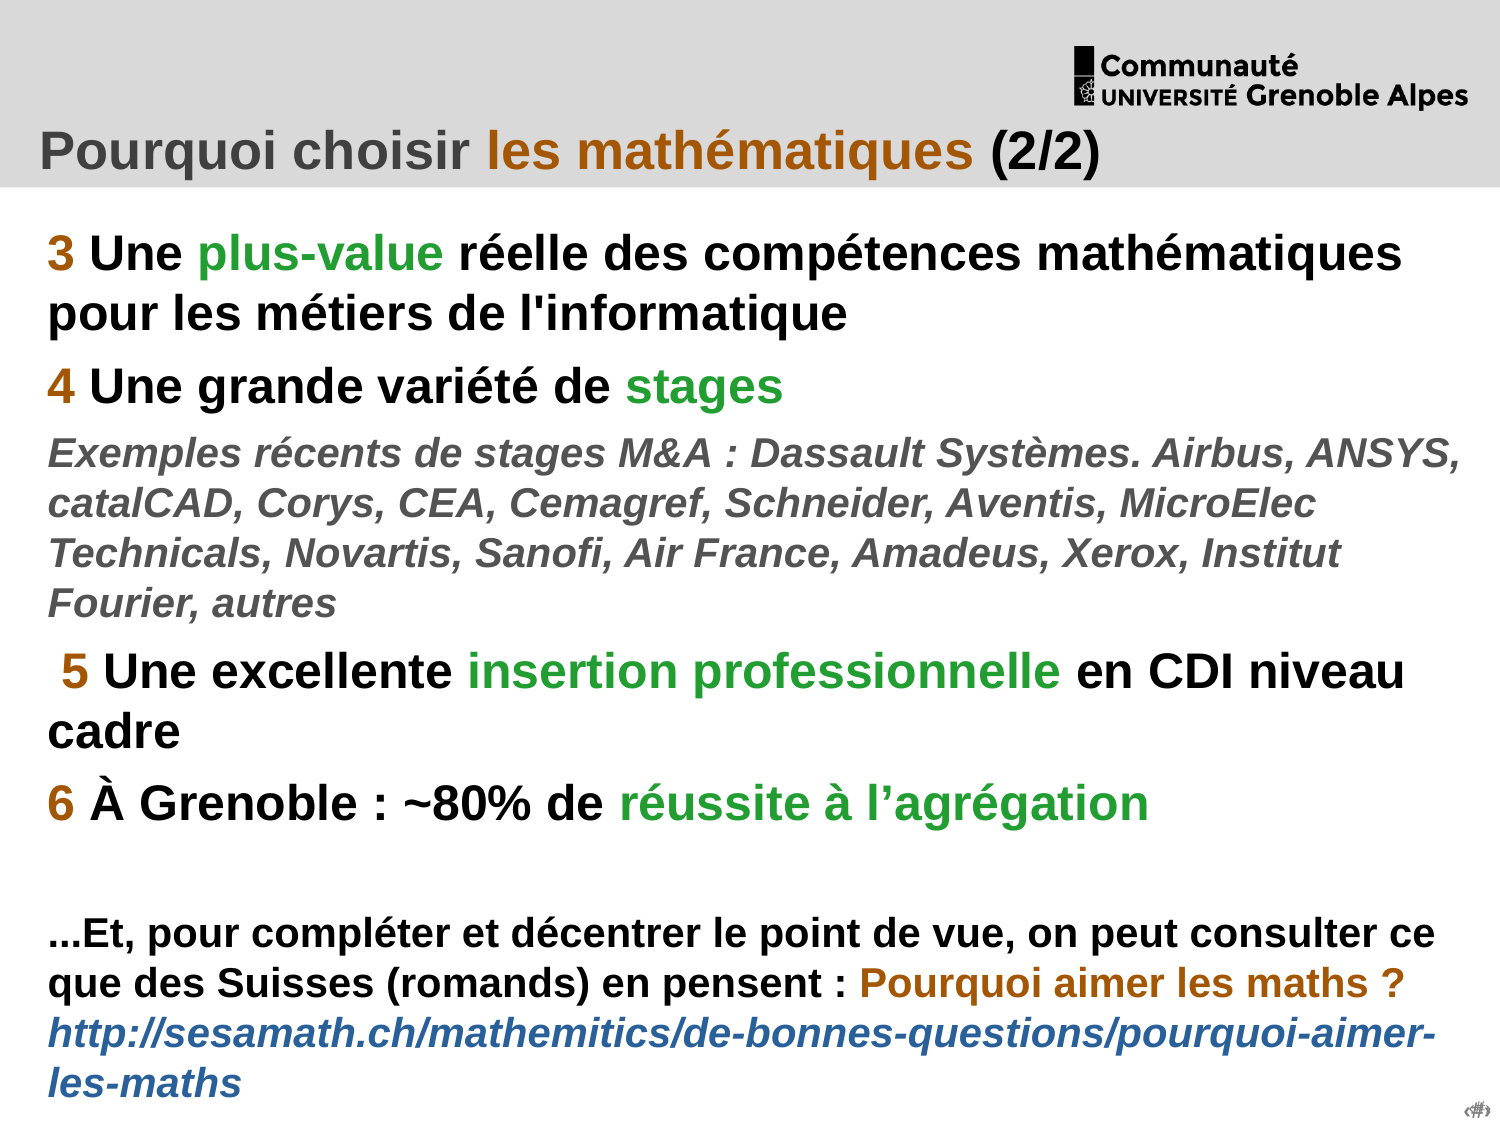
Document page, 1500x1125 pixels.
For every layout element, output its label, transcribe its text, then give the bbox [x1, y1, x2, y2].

list 3 Une plus-value réelle des compétences mathématiques pour les métiers de l'informatique 4 Une grande variété de stages Exemples récents de stages M&A : Dassault Systèmes. Airbus, ANSYS, catalCAD, Corys, CEA, Cemagref, Schneider, Aventis, MicroElec Technicals, Novartis, Sanofi, Air France, Amadeus, Xerox, Institut Fourier, autres 5 Une excellente insertion professionnelle en CDI niveau cadre 6 À Grenoble : ~80% de réussite à l’agrégation ...Et, pour compléter et décentrer le point de vue, on peut consulter ce que des Suisses (romands) en pensent : Pourquoi aimer les maths ? http://sesamath.ch/mathemitics/de-bonnes-questions/pourquoi-aimer-les-maths [39, 212, 1471, 1117]
title Pourquoi choisir les mathématiques (2/2) [32, 0, 1442, 188]
picture [1442, 46, 1468, 111]
